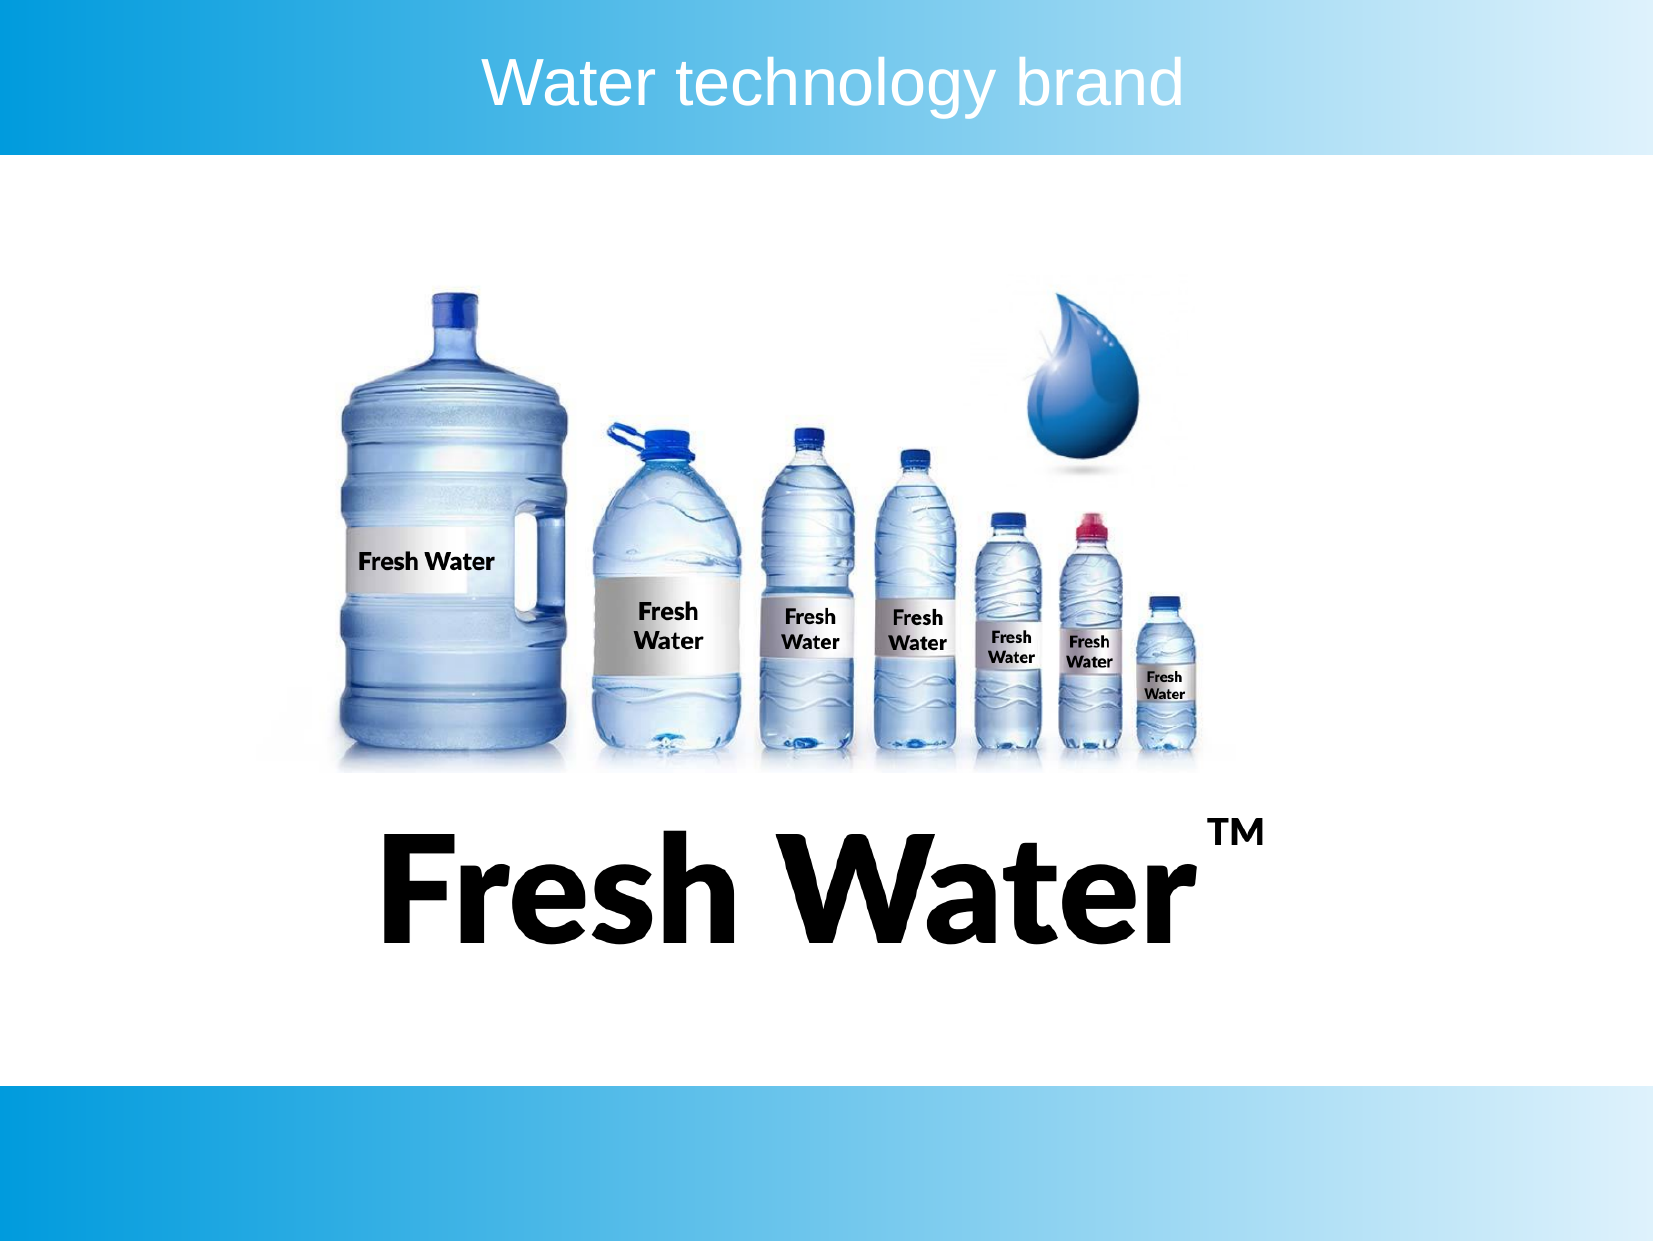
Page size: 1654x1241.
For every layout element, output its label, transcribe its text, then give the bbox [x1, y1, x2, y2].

picture [244, 224, 1368, 991]
title Water technology brand [90, 30, 1579, 136]
